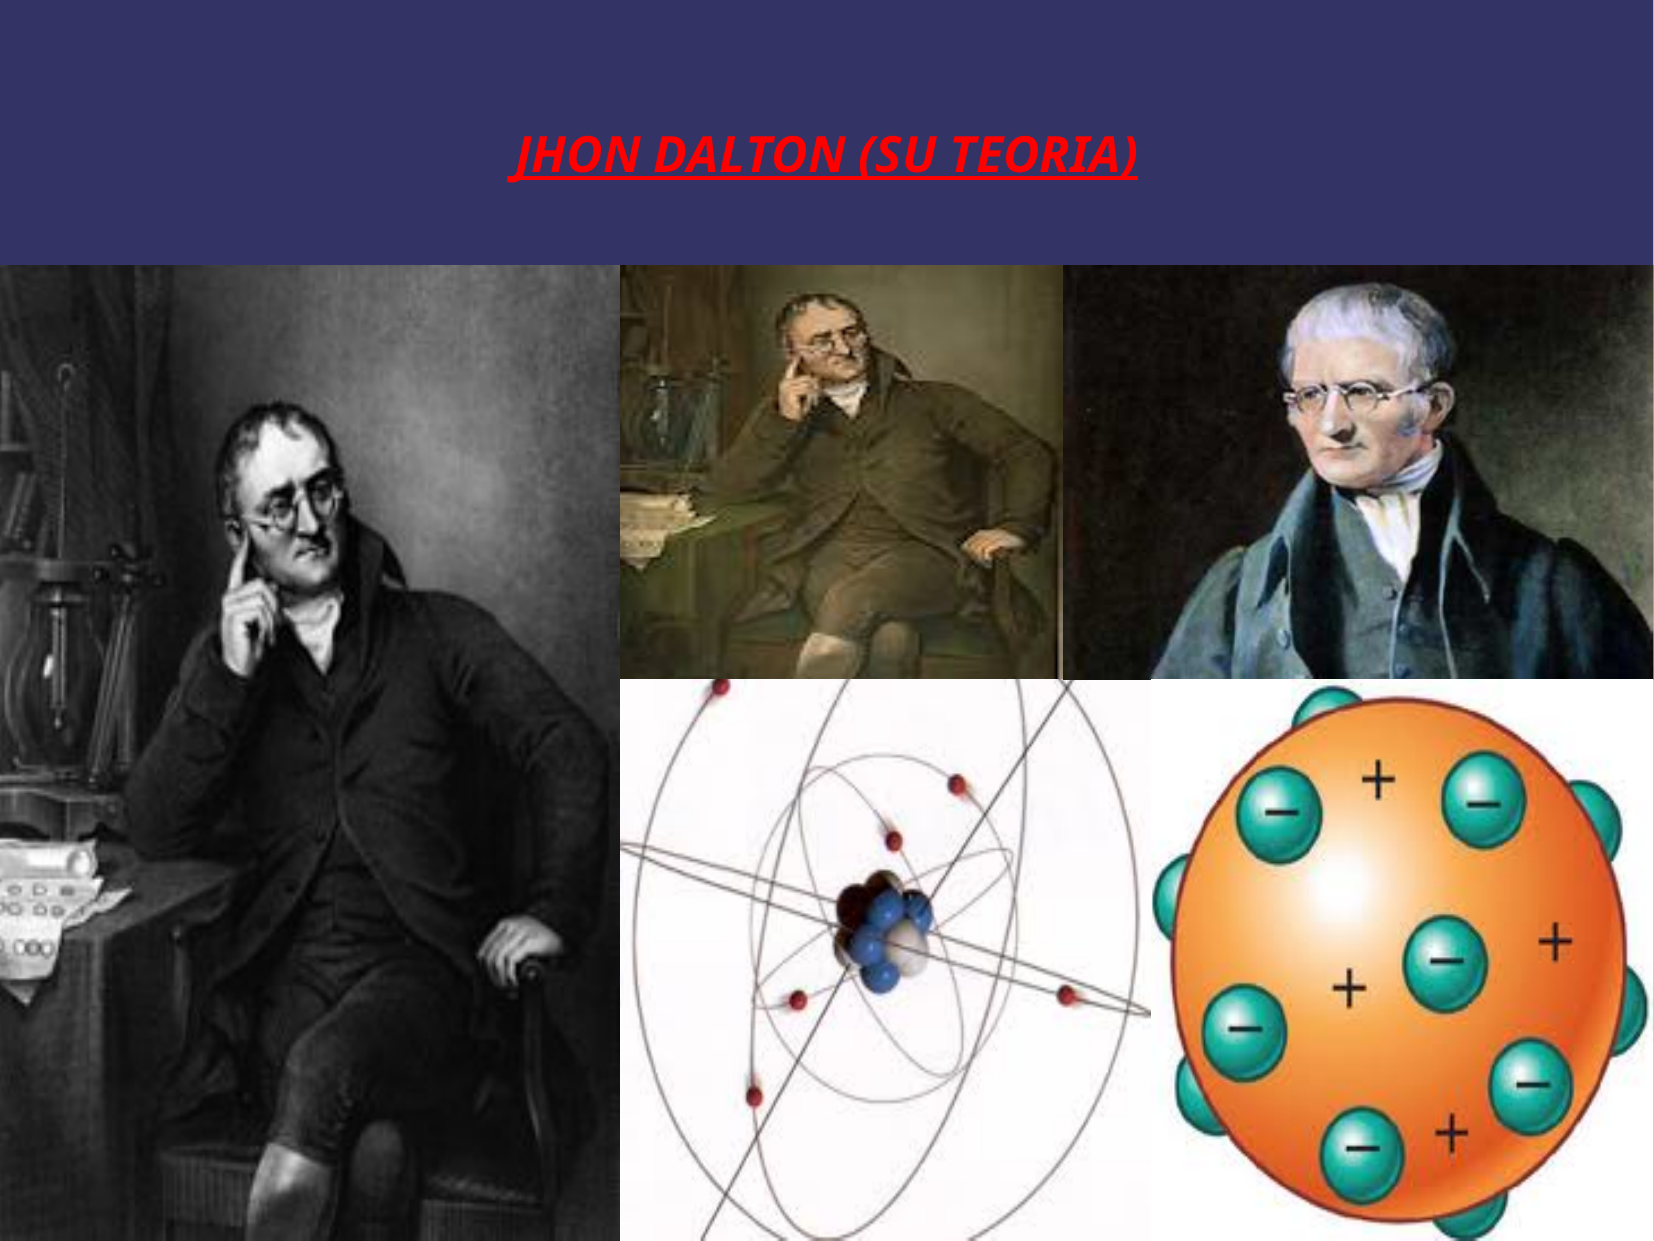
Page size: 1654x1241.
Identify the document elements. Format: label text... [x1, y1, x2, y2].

title JHON DALTON (SU TEORIA) [82, 49, 1571, 257]
picture [0, 265, 1654, 1241]
